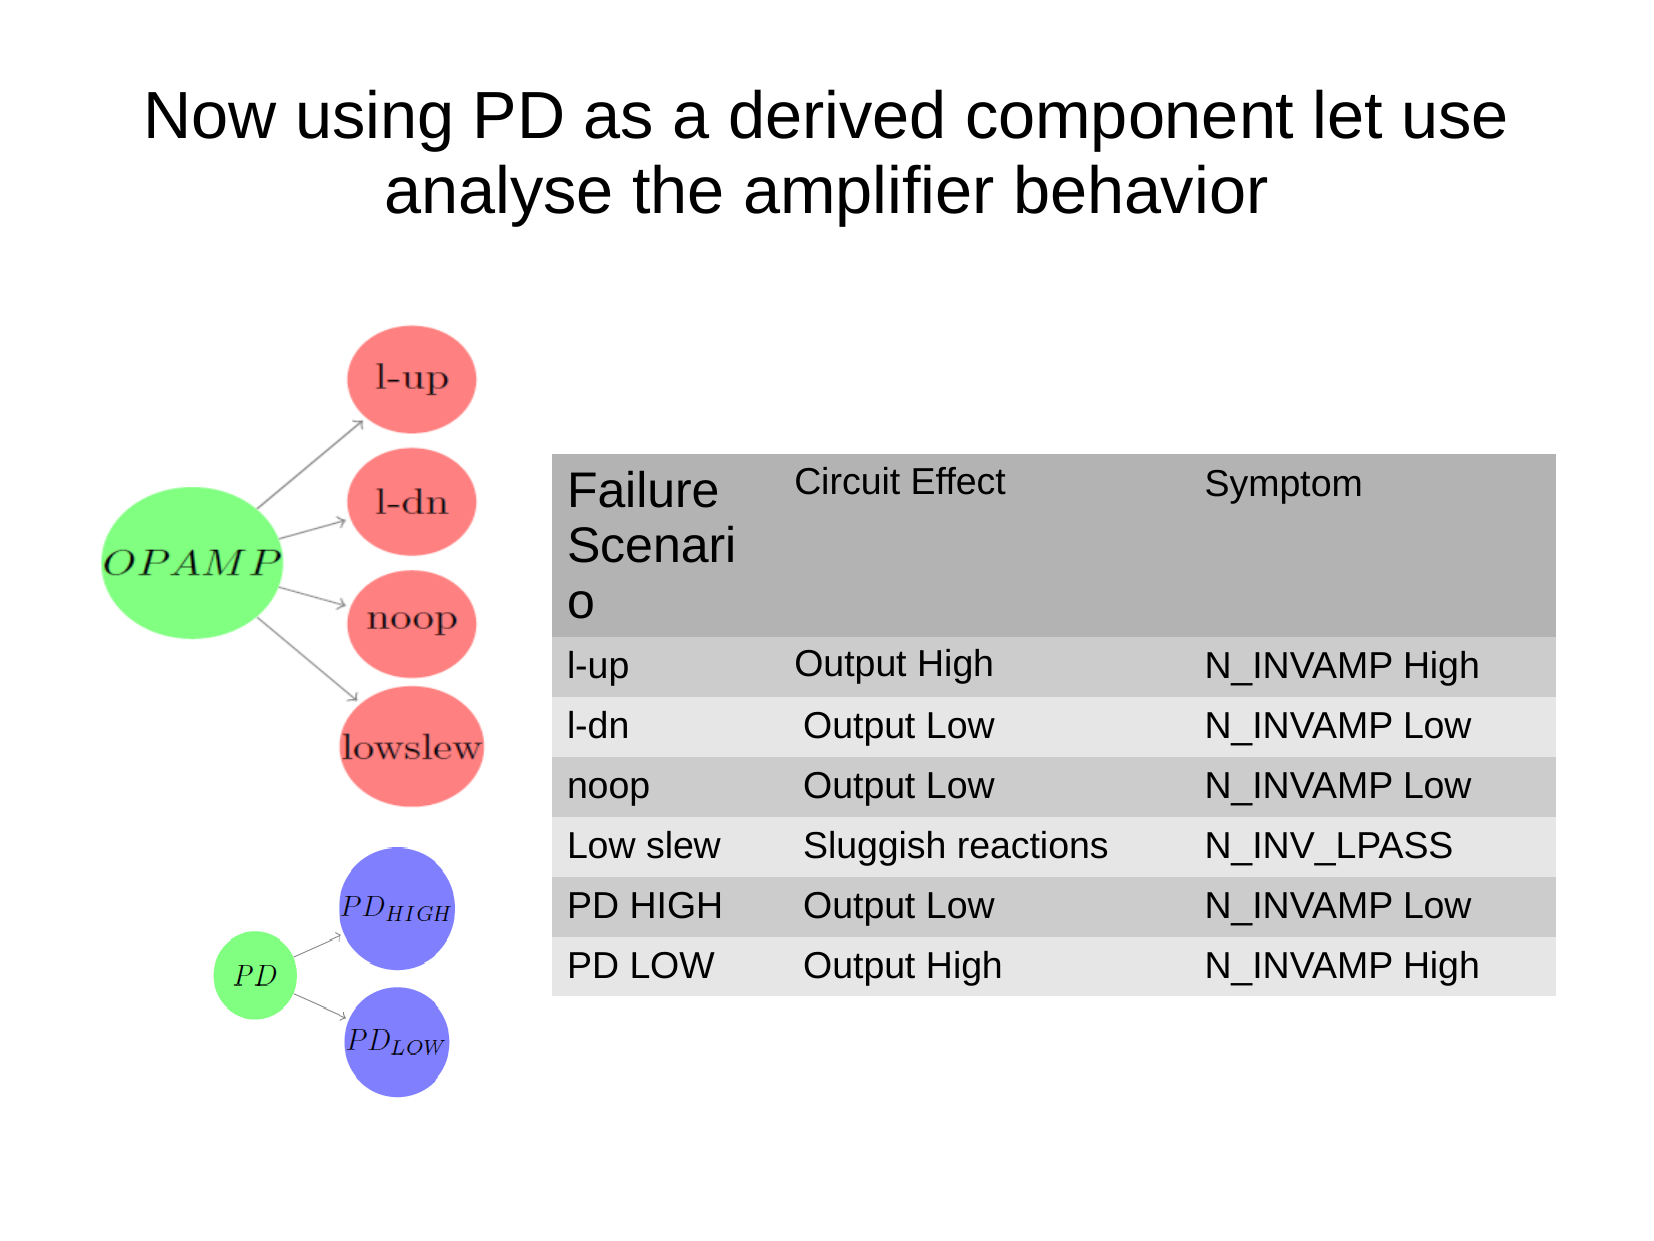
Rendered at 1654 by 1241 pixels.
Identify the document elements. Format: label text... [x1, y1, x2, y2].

table_cell N_INVAMP High [1190, 937, 1556, 996]
table_cell Low slew [552, 817, 753, 877]
table_cell [1154, 877, 1190, 937]
title Now using PD as a derived component let use analyse the amplifier behavior [82, 49, 1571, 257]
table_cell Sluggish reactions [788, 817, 1154, 877]
table_cell [753, 757, 788, 817]
table_cell N_INVAMP High [1190, 637, 1556, 697]
table_cell PD LOW [552, 937, 753, 996]
table_cell N_INVAMP Low [1190, 877, 1556, 937]
table_cell Output High [788, 637, 1154, 697]
table_cell Output Low [788, 697, 1154, 757]
table_cell [1154, 757, 1190, 817]
table_cell N_INV_LPASS [1190, 817, 1556, 877]
table_cell [753, 817, 788, 877]
table_cell N_INVAMP Low [1190, 697, 1556, 757]
table_cell l-dn [552, 697, 753, 757]
table_cell [753, 937, 788, 996]
table_cell [1154, 637, 1190, 697]
table_cell PD HIGH [552, 877, 753, 937]
table_cell [1154, 937, 1190, 996]
table_cell noop [552, 757, 753, 817]
table_cell [753, 637, 788, 697]
table_header [1154, 454, 1190, 637]
table_cell [1154, 697, 1190, 757]
table_cell l-up [552, 637, 753, 697]
table_header Failure Scenario [552, 454, 753, 637]
table_cell Output Low [788, 877, 1154, 937]
table_header [753, 454, 788, 637]
table_cell N_INVAMP Low [1190, 757, 1556, 817]
table_header Circuit Effect [788, 454, 1154, 637]
table_header Symptom [1190, 454, 1556, 637]
table_cell Output High [788, 937, 1154, 996]
table_cell [753, 877, 788, 937]
table_cell [1154, 817, 1190, 877]
table_cell [753, 697, 788, 757]
table_cell Output Low [788, 757, 1154, 817]
picture [59, 265, 562, 1123]
